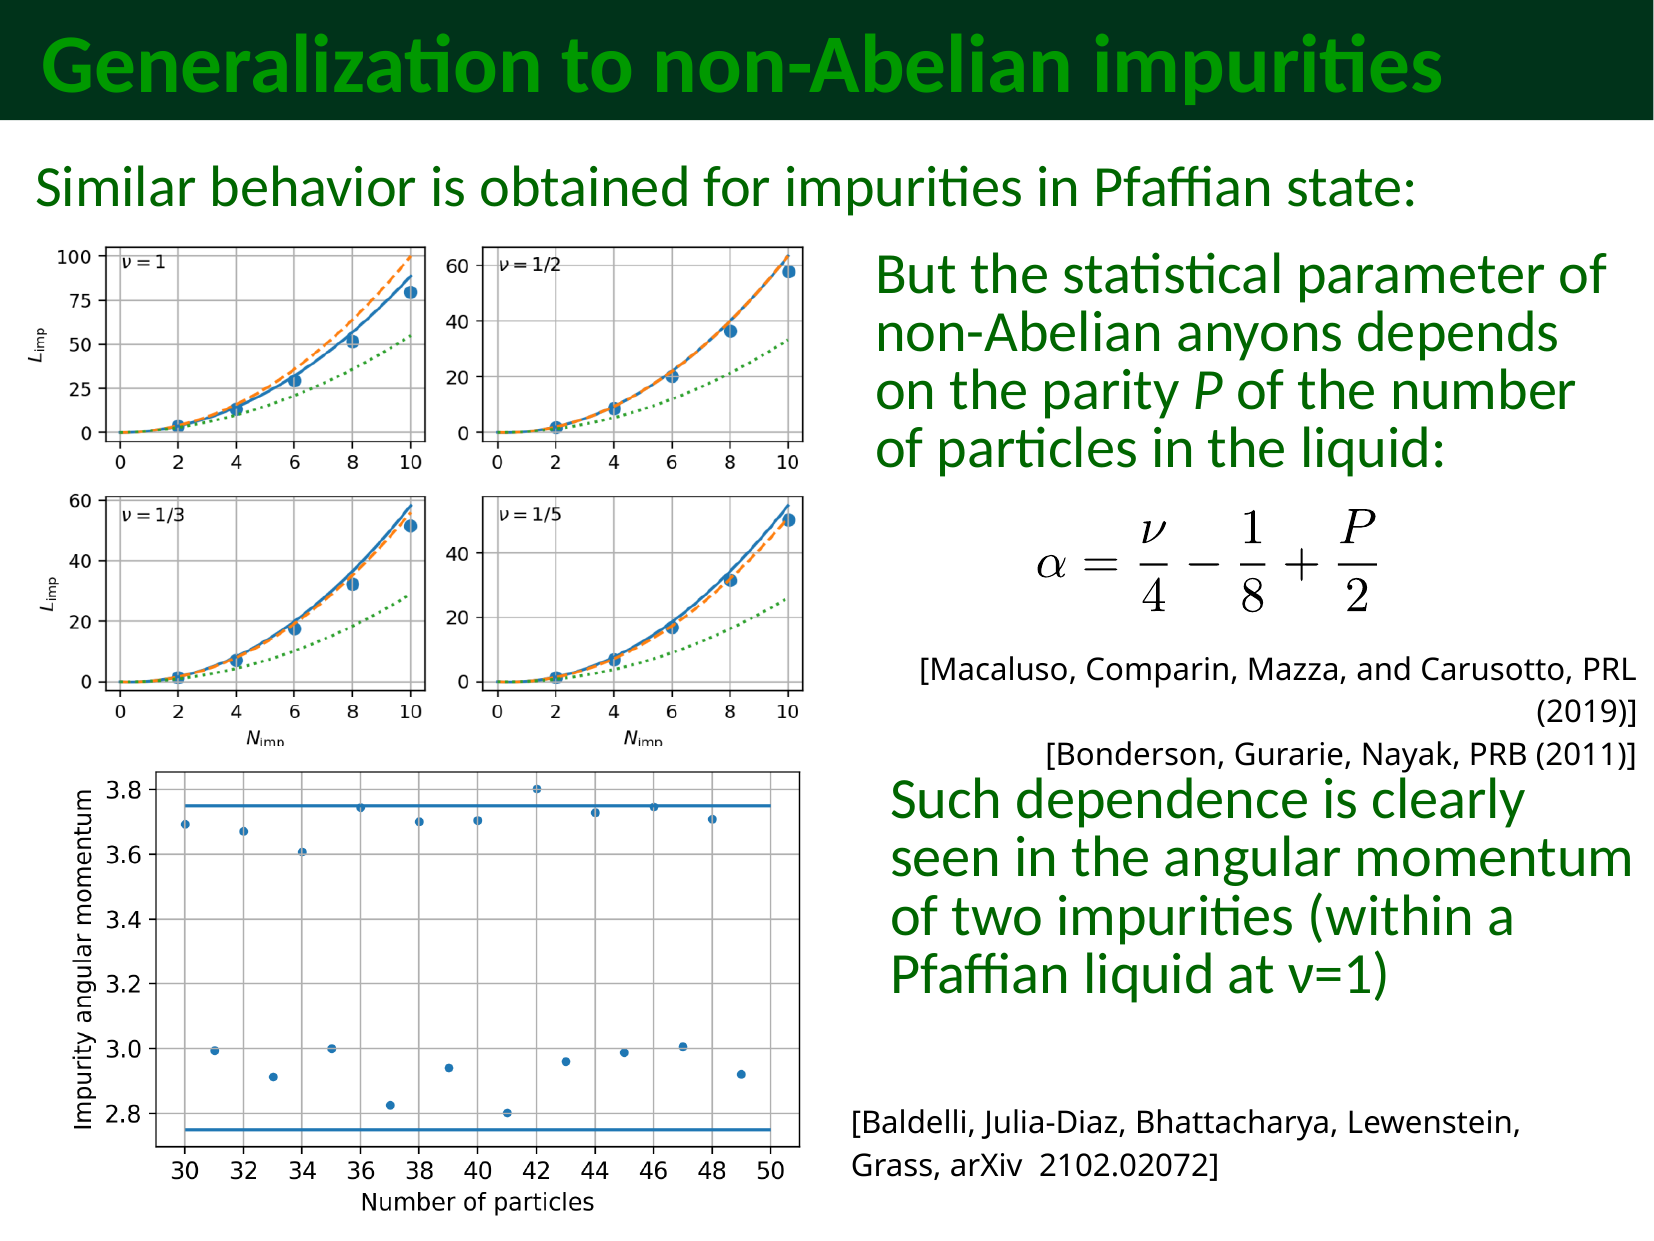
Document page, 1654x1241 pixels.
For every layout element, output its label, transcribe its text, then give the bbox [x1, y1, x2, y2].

picture [10, 219, 825, 1241]
text_box [Macaluso, Comparin, Mazza, and Carusotto, PRL (2019)] [Bonderson, Gurarie, Nayak, PRB (2011)] [812, 639, 1653, 767]
text_box Such dependence is clearly seen in the angular momentum of two impurities (within a Pfaffian liquid at ν=1) [840, 767, 1654, 1177]
text_box Similar behavior is obtained for impurities in Pfaffian state: [0, 155, 1636, 390]
text_box But the statistical parameter of non-Abelian anyons depends on the parity P of the number of particles in the liquid: [825, 241, 1642, 639]
text_box [1035, 509, 1377, 613]
text_box [Baldelli, Julia-Diaz, Bhattacharya, Lewenstein, Grass, arXiv 2102.02072] [836, 1050, 1615, 1178]
text_box Generalization to non-Abelian impurities [26, 1, 1654, 126]
